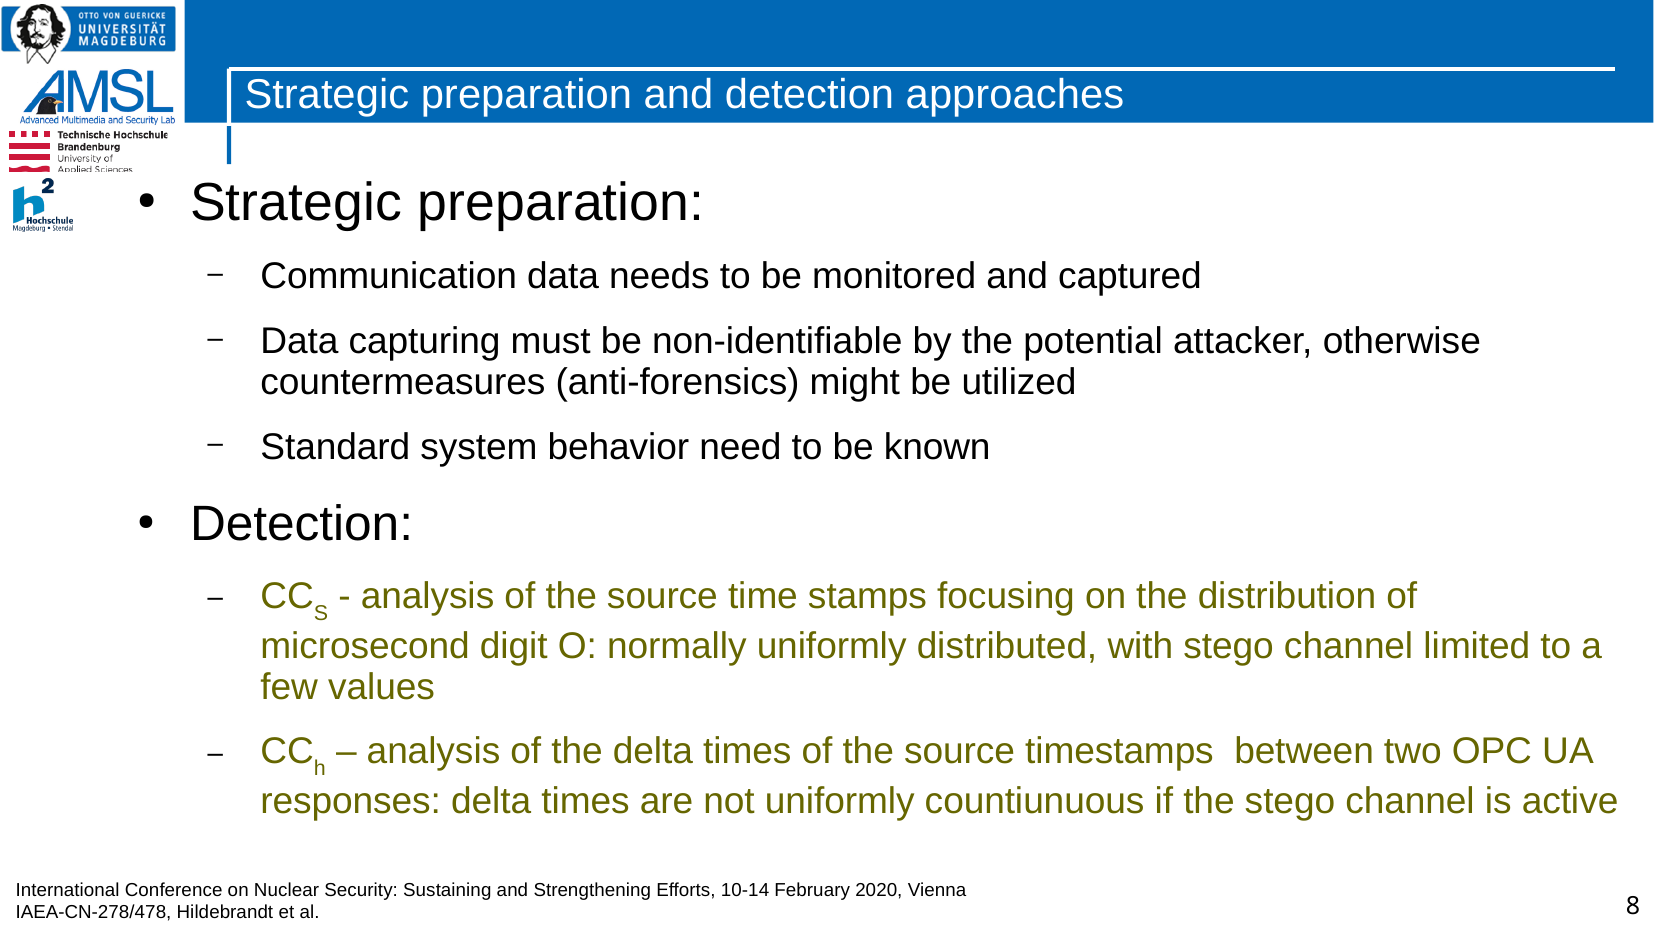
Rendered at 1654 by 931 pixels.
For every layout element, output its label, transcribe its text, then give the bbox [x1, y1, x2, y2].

list Strategic preparation: Communication data needs to be monitored and captured Data capturing must be non-identifiable by the potential attacker, otherwise countermeasures (anti-forensics) might be utilized Standard system behavior need to be known Detection: CCS - analysis of the source time stamps focusing on the distribution of microsecond digit O: normally uniformly distributed, with stego channel limited to a few values CCh – analysis of the delta times of the source timestamps between two OPC UA responses: delta times are not uniformly countiunuous if the stego channel is active [120, 171, 1636, 871]
picture [13, 178, 73, 232]
title Strategic preparation and detection approaches [244, 67, 1621, 122]
picture [18, 68, 176, 127]
picture [0, 0, 176, 64]
